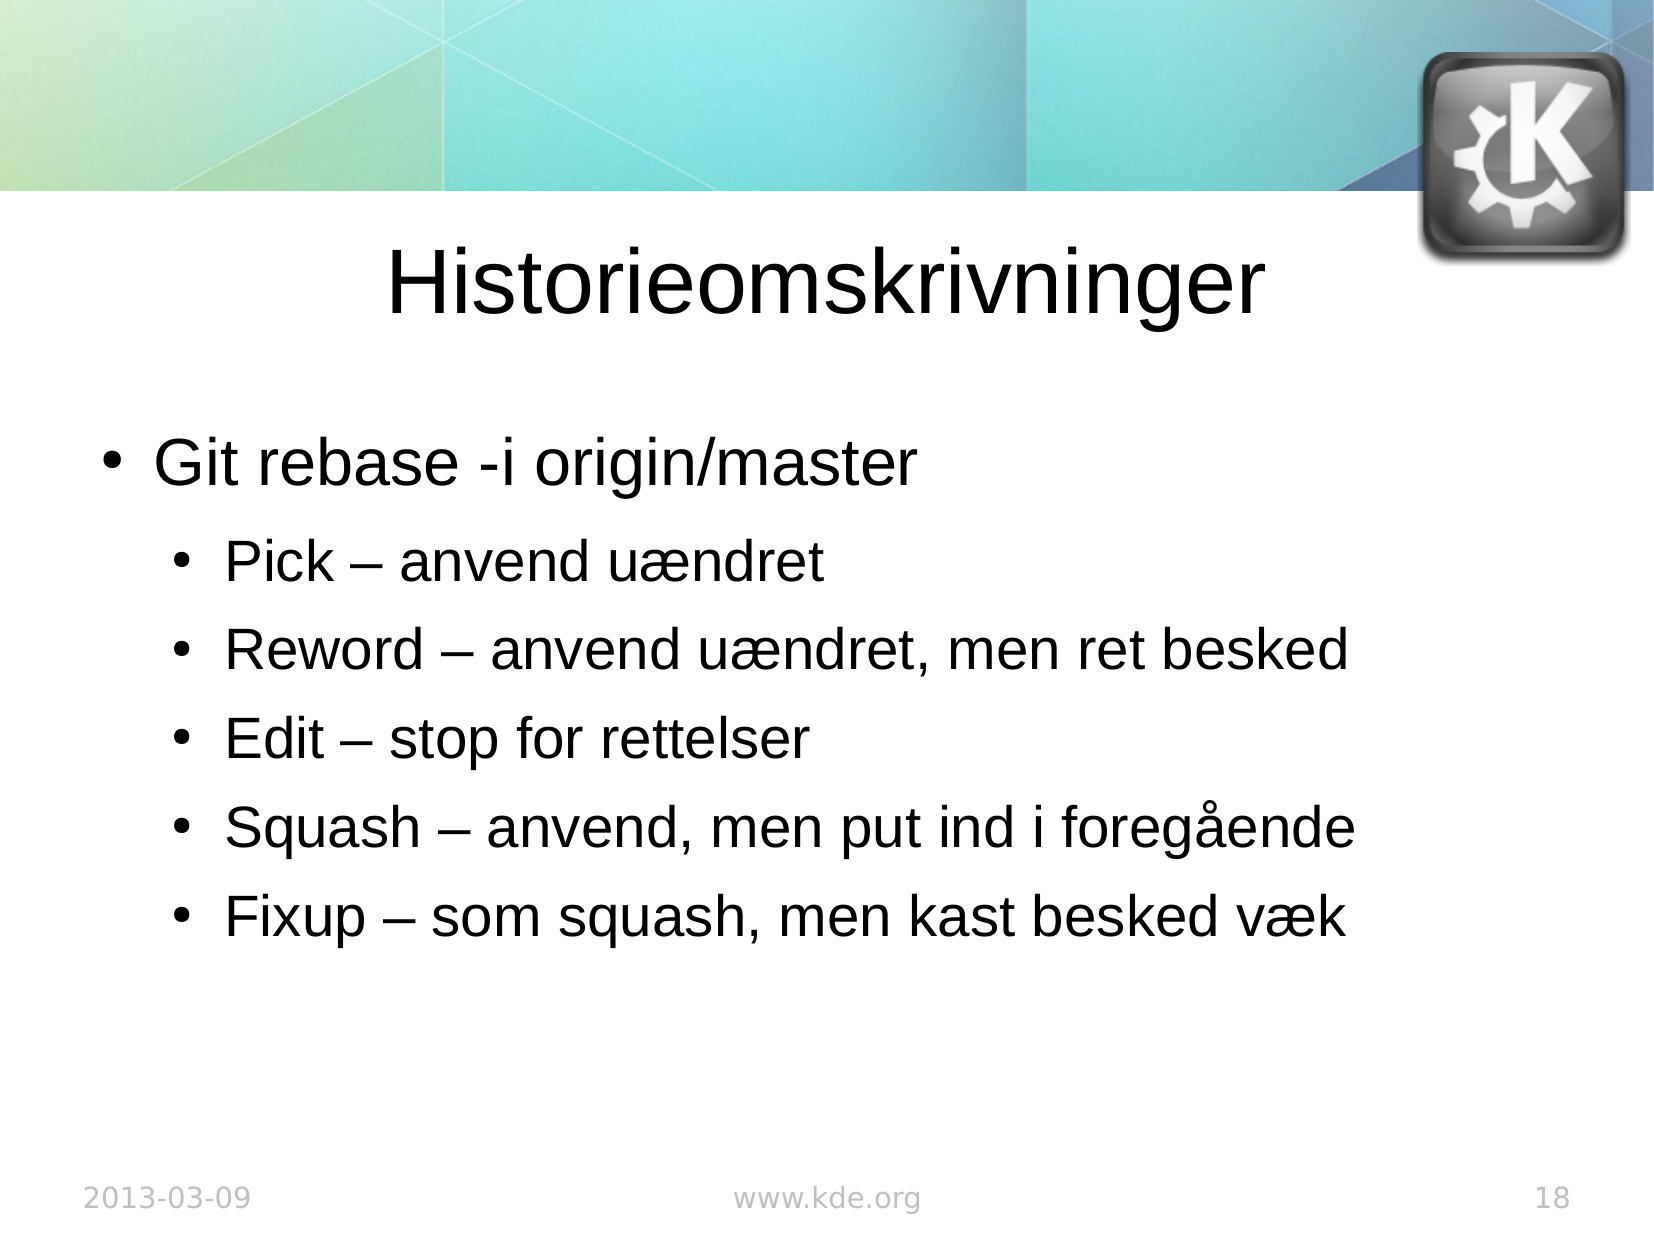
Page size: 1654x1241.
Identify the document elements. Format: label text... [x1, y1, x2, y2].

picture [0, 0, 1654, 191]
list Git rebase -i origin/master Pick – anvend uændret Reword – anvend uændret, men ret besked Edit – stop for rettelser Squash – anvend, men put ind i foregående Fixup – som squash, men kast besked væk [82, 424, 1571, 1144]
title Historieomskrivninger [82, 178, 1571, 386]
